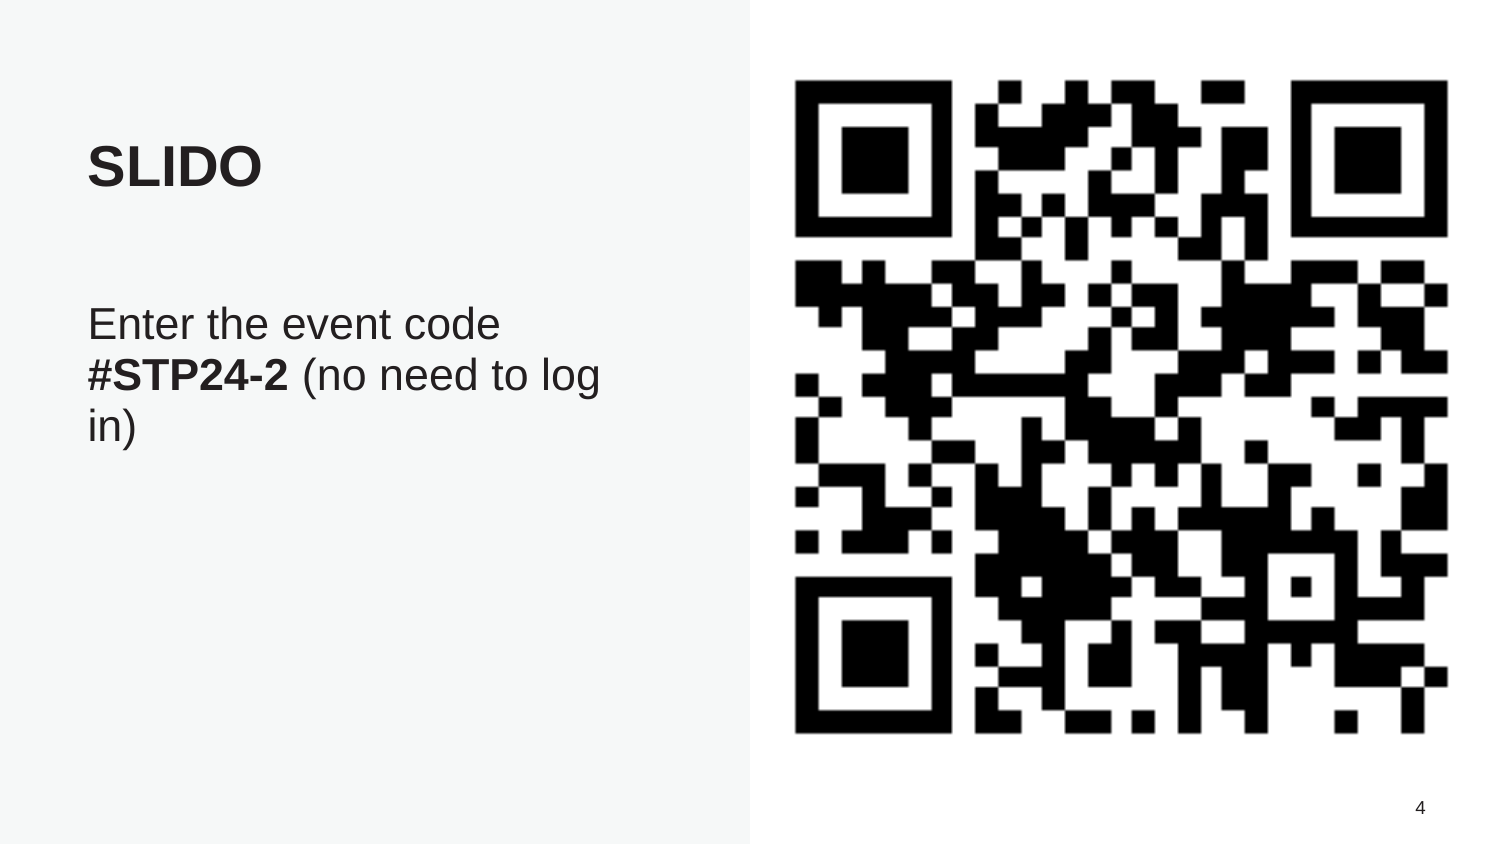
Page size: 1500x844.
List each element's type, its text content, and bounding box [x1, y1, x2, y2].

picture [750, 36, 1492, 778]
title SLIDO Enter the event code #STP24-2 (no need to log in) [72, 139, 677, 525]
